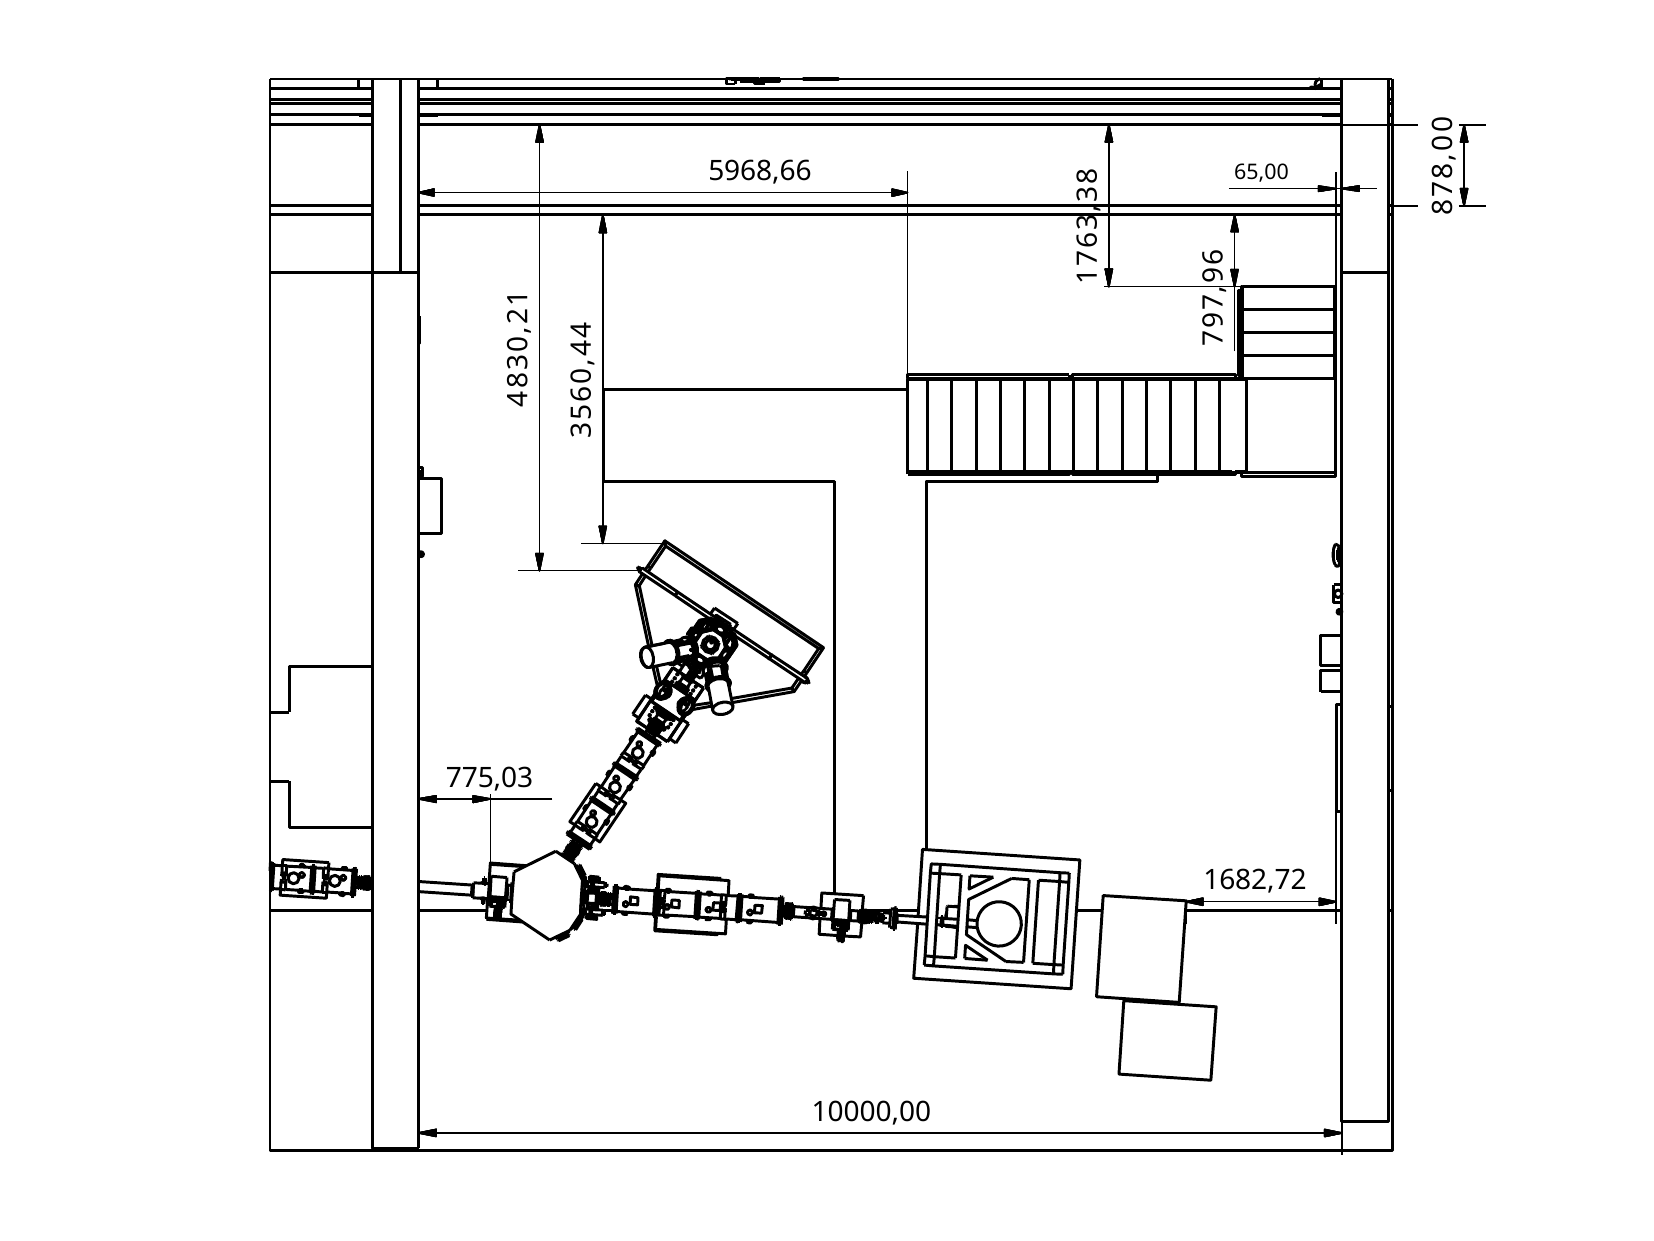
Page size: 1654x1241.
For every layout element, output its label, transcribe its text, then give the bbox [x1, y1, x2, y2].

text_box 3 [1066, 213, 1106, 231]
text_box 6 [1192, 244, 1232, 266]
text_box 9 [1192, 311, 1232, 329]
text_box 9 [1192, 266, 1232, 284]
text_box 7 [1192, 294, 1232, 311]
text_box 6 [560, 385, 600, 403]
text_box 7 [1192, 329, 1232, 347]
text_box 7 [1422, 180, 1461, 198]
text_box 0 [1422, 133, 1461, 152]
text_box 0 [497, 335, 537, 353]
text_box 1682,72 [1203, 859, 1340, 899]
text_box 4 [497, 389, 537, 408]
text_box 8 [1066, 163, 1106, 185]
text_box , [497, 325, 537, 335]
text_box , [1066, 203, 1106, 213]
text_box 3 [497, 353, 537, 372]
text_box 65,00 [1234, 156, 1307, 187]
text_box 3 [560, 421, 600, 439]
text_box 8 [1422, 162, 1461, 180]
text_box 0 [560, 367, 600, 385]
text_box , [560, 357, 600, 367]
text_box 5 [560, 403, 600, 421]
text_box 1 [497, 285, 537, 307]
text_box 4 [560, 317, 600, 339]
text_box , [1422, 152, 1461, 162]
text_box 8 [497, 371, 537, 390]
text_box 775,03 [445, 757, 561, 796]
text_box 0 [1422, 111, 1461, 133]
text_box 5968,66 [708, 150, 844, 190]
text_box 8 [1422, 198, 1461, 216]
text_box 2 [497, 307, 537, 325]
text_box 7 [1066, 249, 1106, 267]
text_box 3 [1066, 185, 1106, 203]
text_box , [1192, 284, 1232, 294]
text_box 10000,00 [811, 1091, 969, 1130]
text_box 1 [1066, 267, 1106, 285]
text_box 4 [560, 339, 600, 357]
text_box 6 [1066, 231, 1106, 249]
